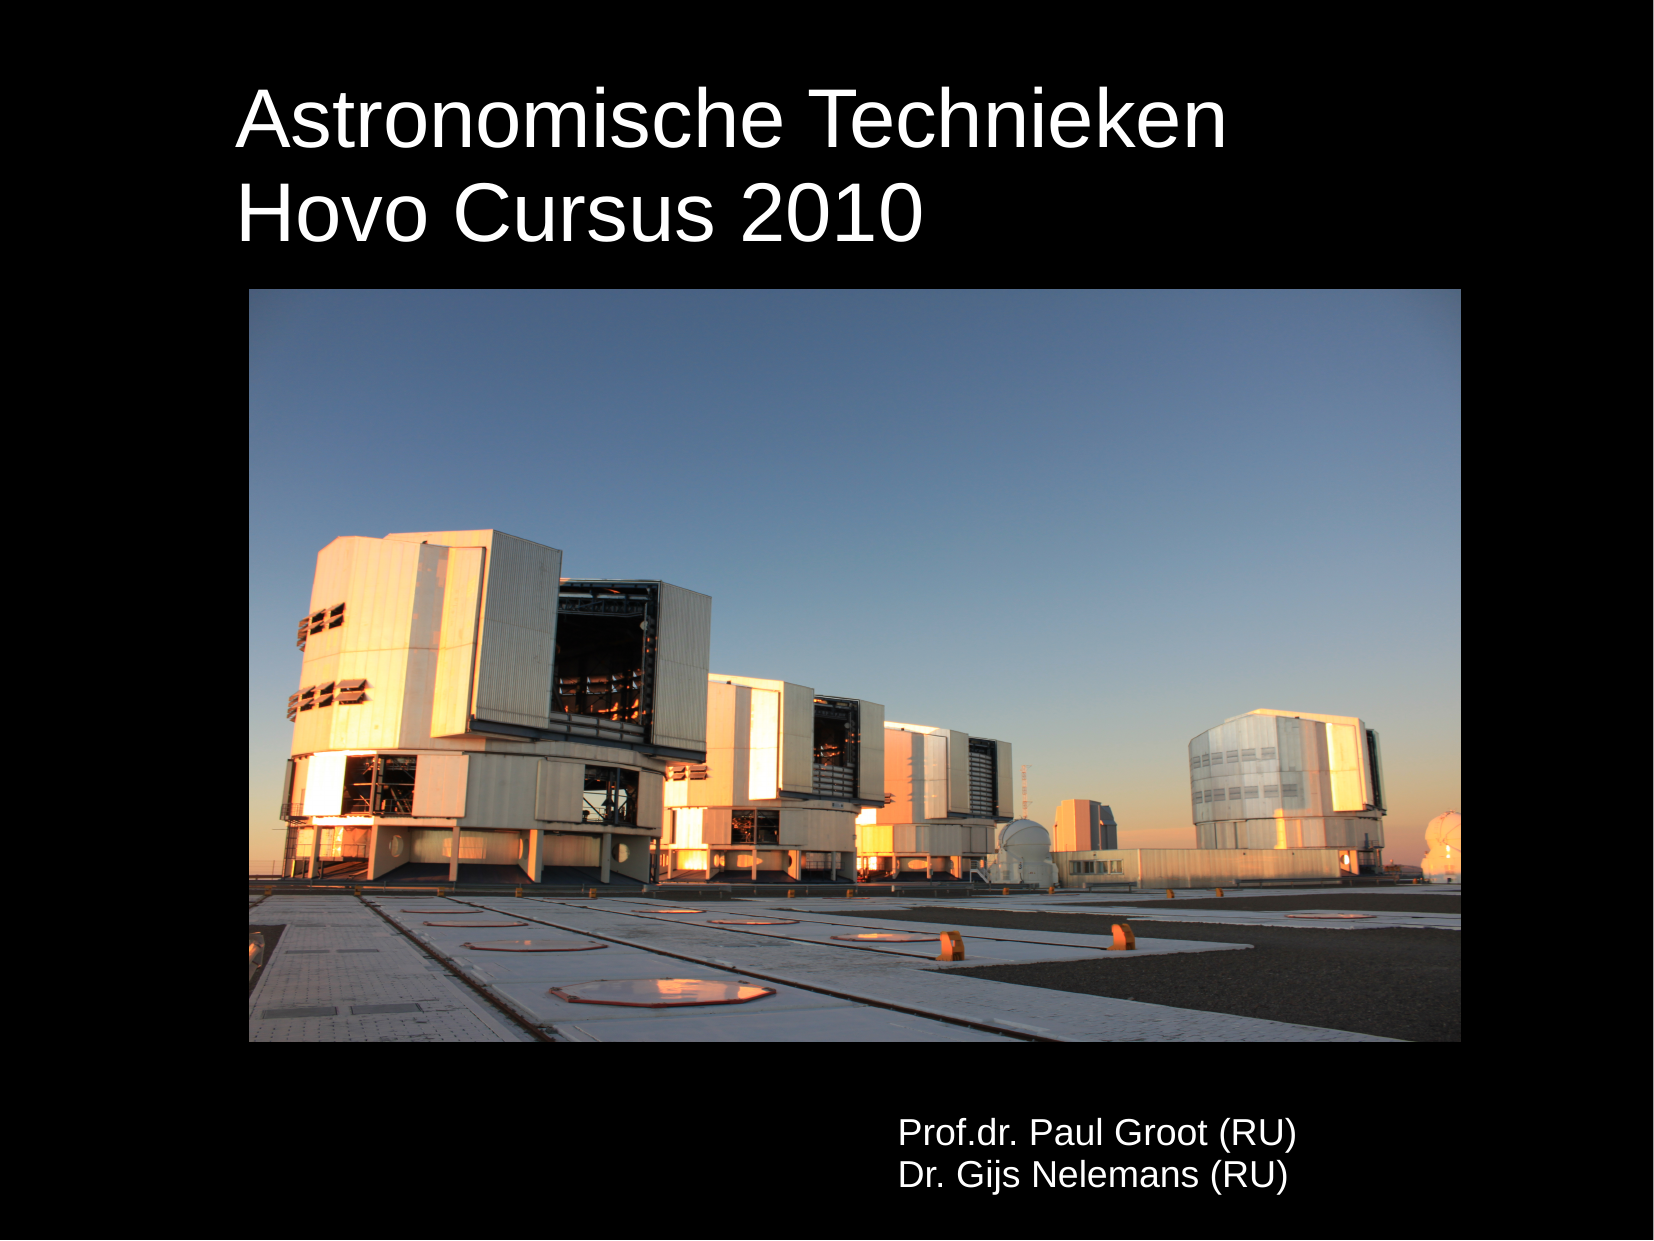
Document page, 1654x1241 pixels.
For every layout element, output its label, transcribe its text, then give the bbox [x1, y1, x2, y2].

picture [249, 289, 1461, 1042]
text_box Prof.dr. Paul Groot (RU) Dr. Gijs Nelemans (RU) [882, 1104, 1313, 1204]
text_box Astronomische Technieken Hovo Cursus 2010 [220, 65, 1245, 360]
